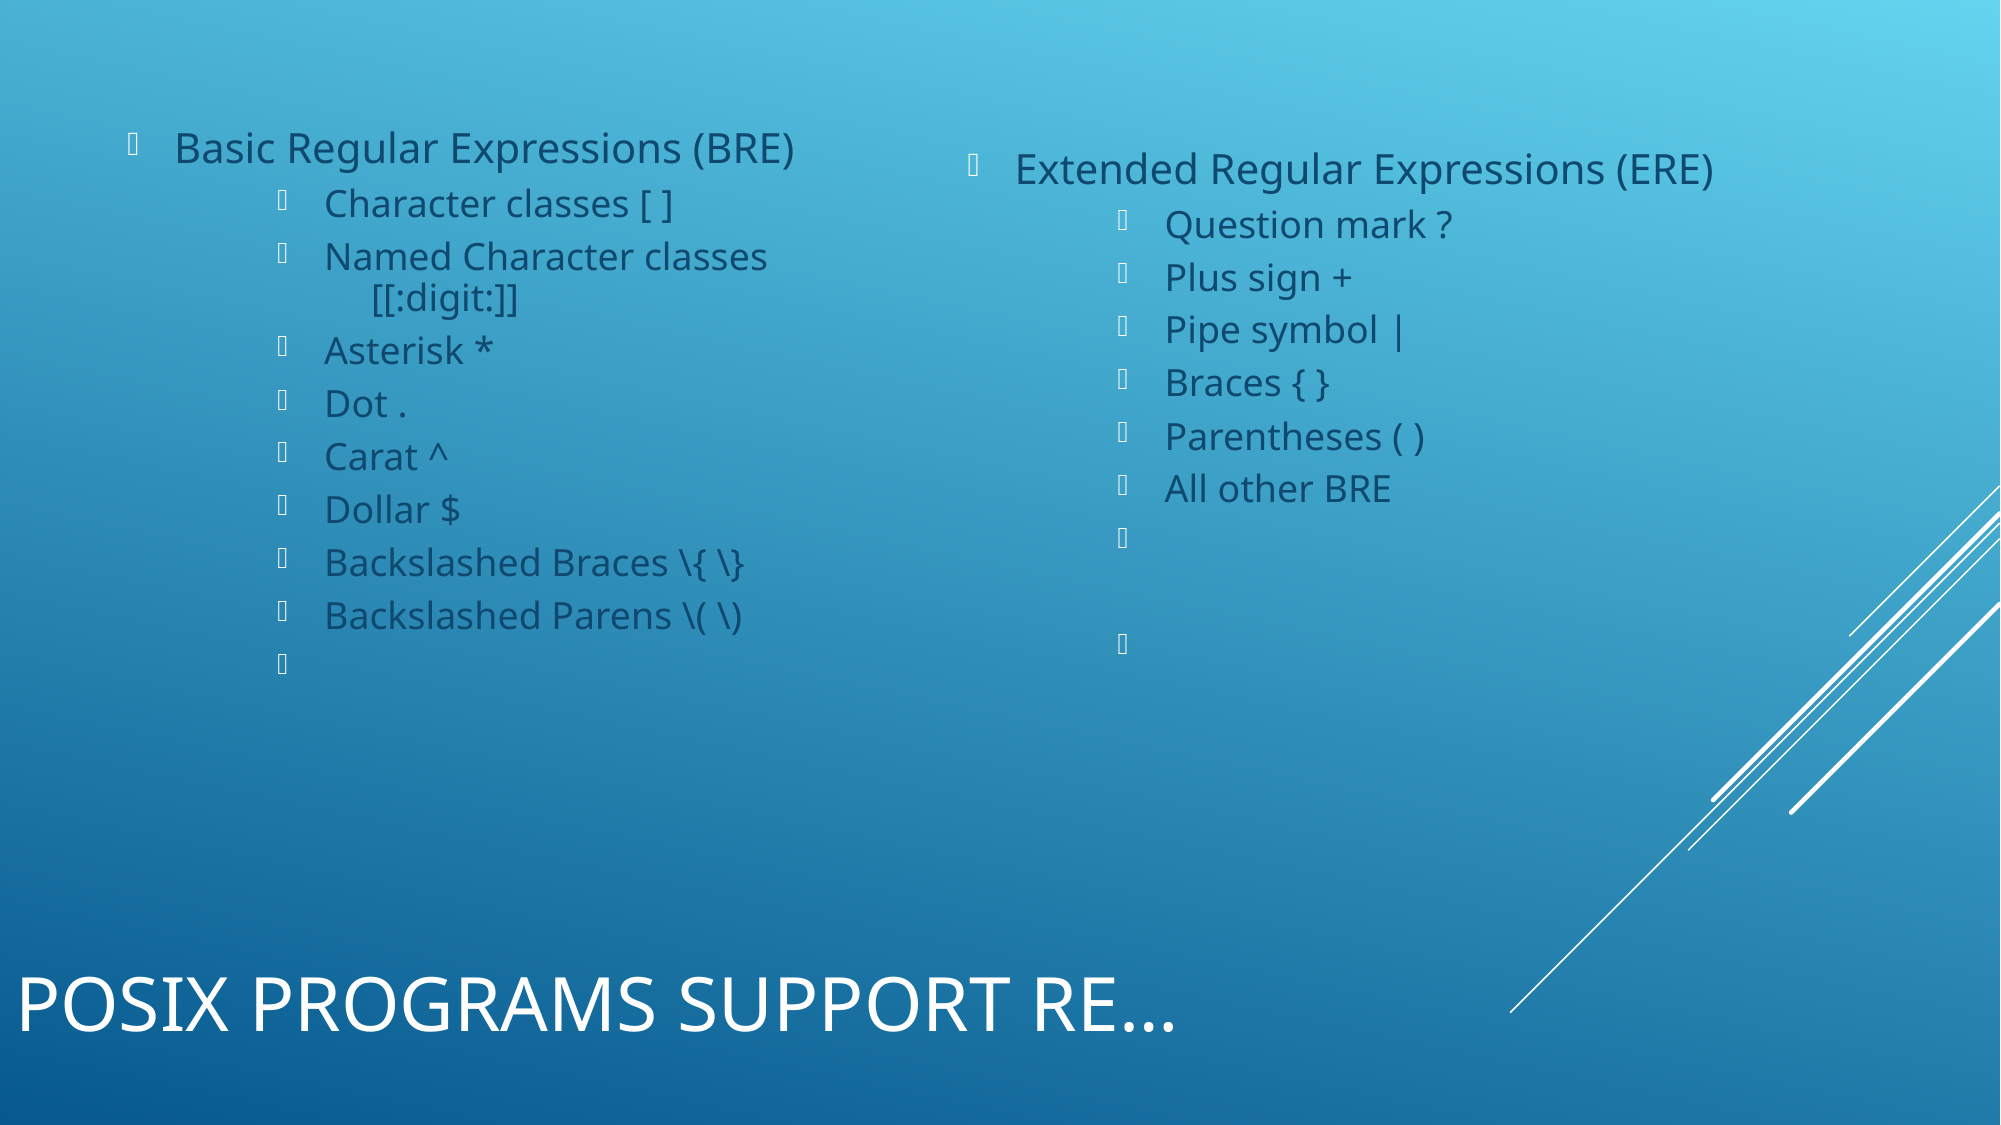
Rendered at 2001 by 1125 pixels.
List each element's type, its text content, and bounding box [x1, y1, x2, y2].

list Extended Regular Expressions (ERE) Question mark ? Plus sign + Pipe symbol | Braces { } Parentheses ( ) All other BRE [952, 112, 1763, 706]
list Basic Regular Expressions (BRE) Character classes [ ] Named Character classes [[:digit:]] Asterisk * Dot . Carat ^ Dollar $ Backslashed Braces \{ \} Backslashed Parens \( \) [112, 112, 923, 706]
title Posix programs support re… [0, 877, 1401, 1125]
